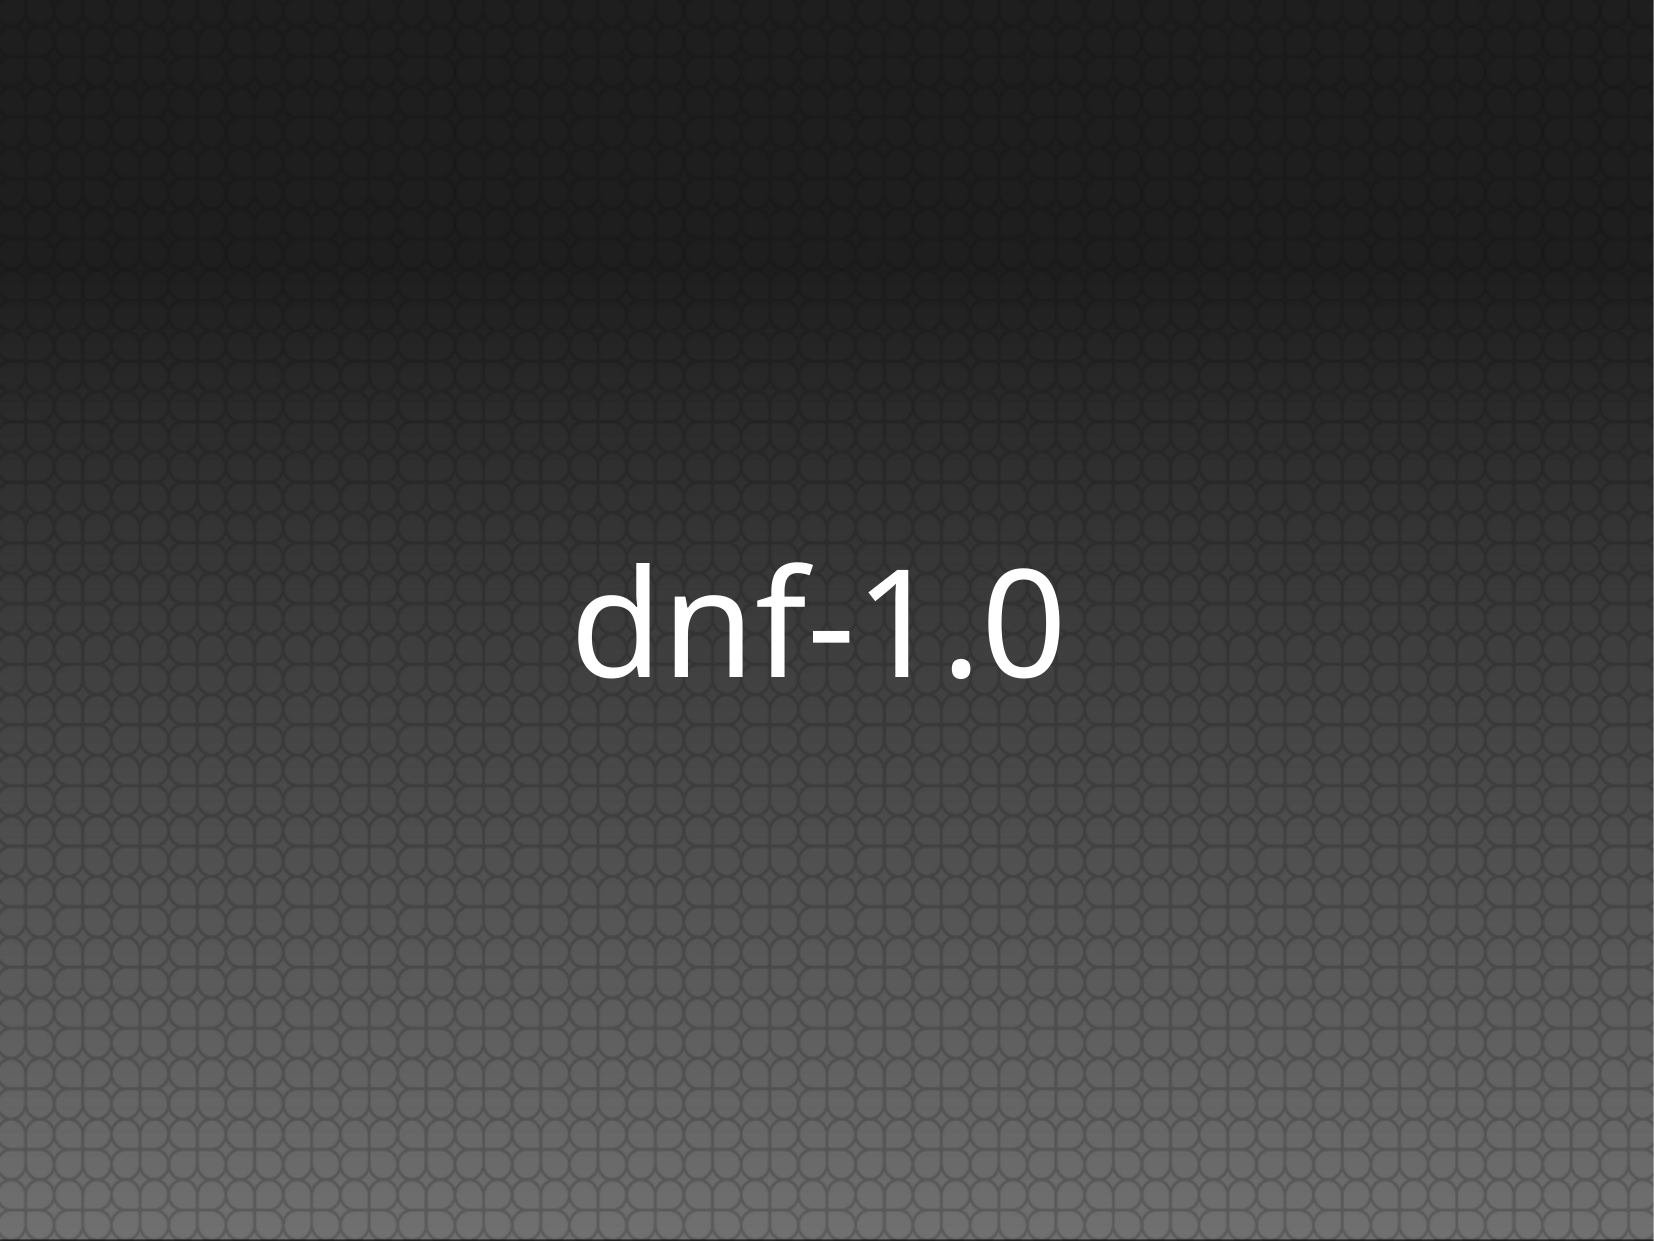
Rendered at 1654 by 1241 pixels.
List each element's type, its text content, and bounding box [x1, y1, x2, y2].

title dnf-1.0 [75, 356, 1564, 881]
picture [0, 0, 1654, 1241]
